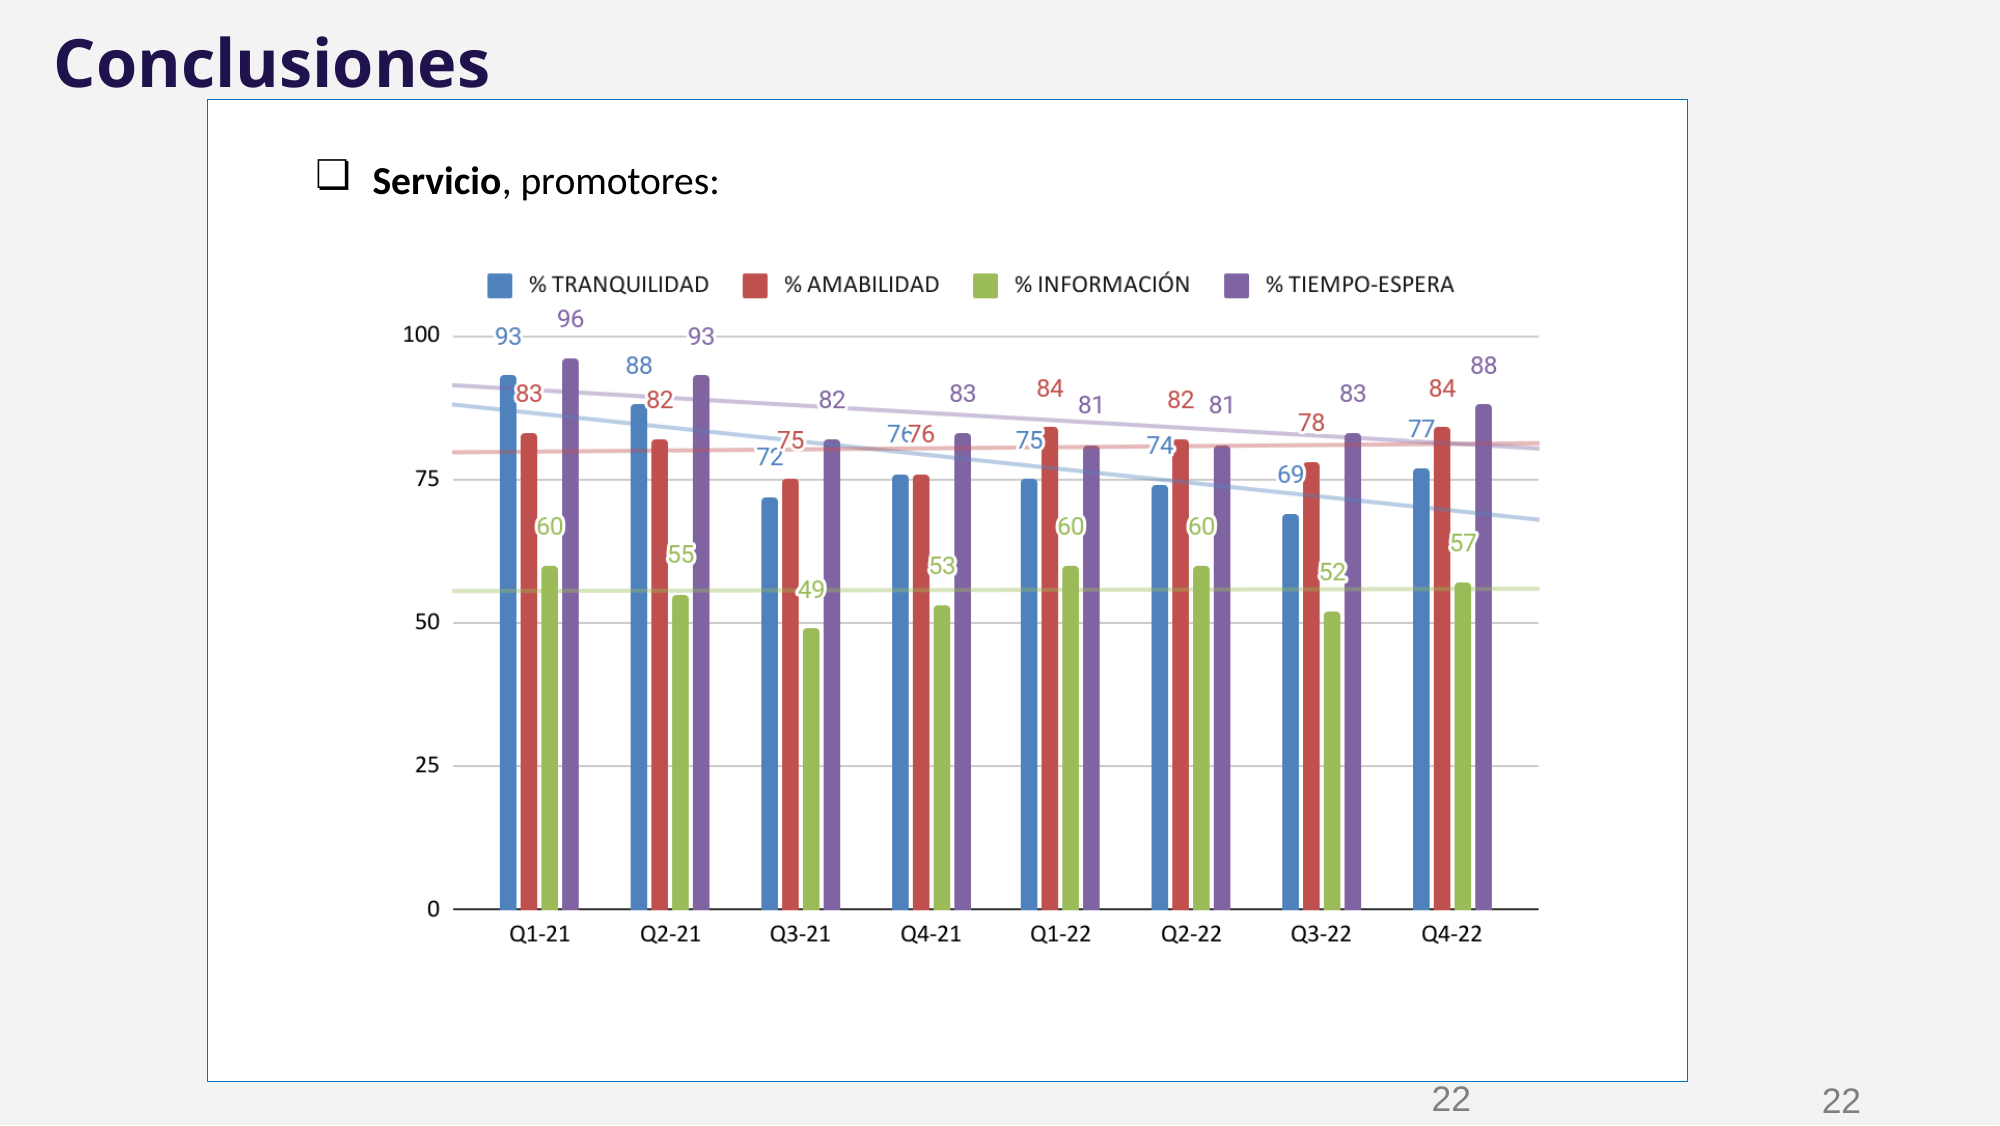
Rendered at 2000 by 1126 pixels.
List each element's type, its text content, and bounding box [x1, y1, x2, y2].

text_box Conclusiones [53, 0, 1946, 124]
picture [365, 236, 1577, 985]
text_box <number> [1413, 1067, 1881, 1126]
text_box Servicio, promotores: [207, 99, 1688, 1082]
